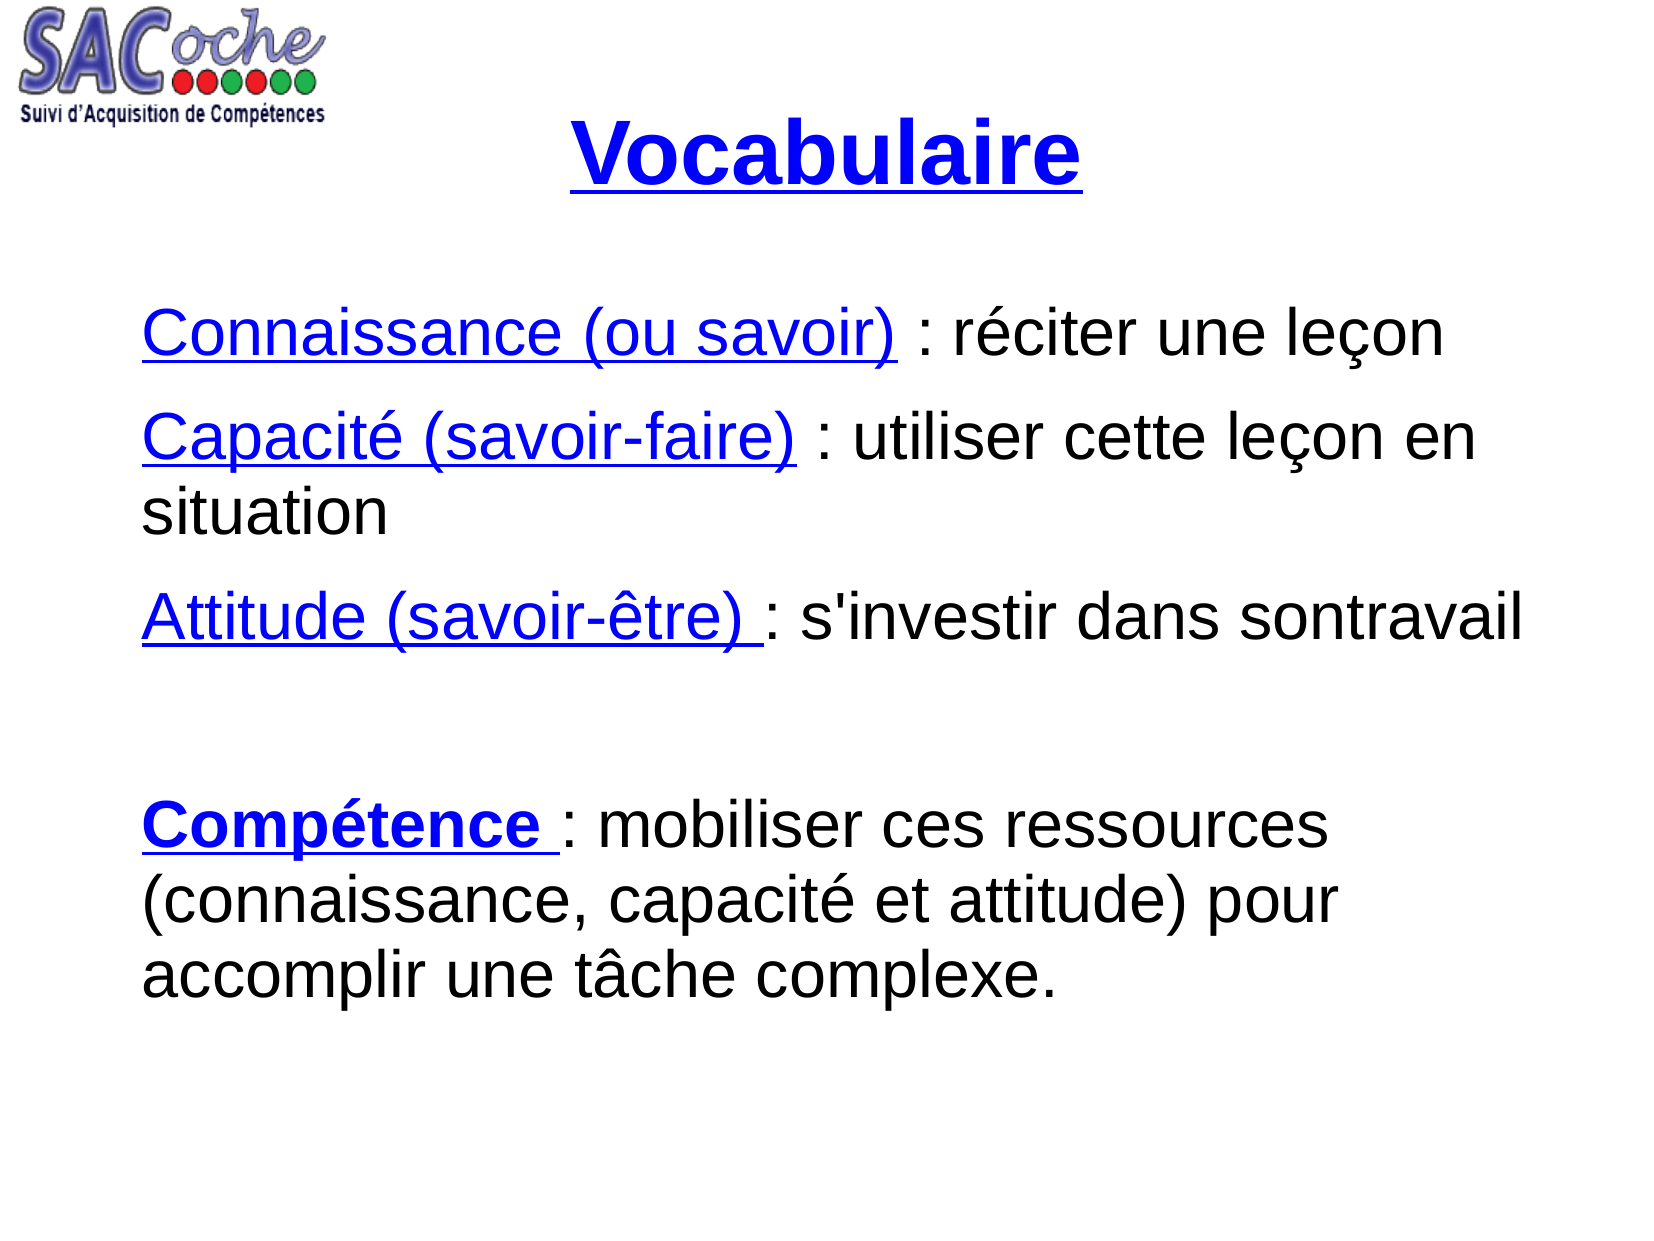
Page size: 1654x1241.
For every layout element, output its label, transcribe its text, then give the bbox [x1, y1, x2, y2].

picture [13, 1, 331, 130]
title Vocabulaire [82, 49, 1571, 257]
list Connaissance (ou savoir) : réciter une leçon Capacité (savoir-faire) : utiliser cette leçon en situation Attitude (savoir-être) : s'investir dans sontravail Compétence : mobiliser ces ressources (connaissance, capacité et attitude) pour accomplir une tâche complexe. [70, 295, 1559, 1114]
